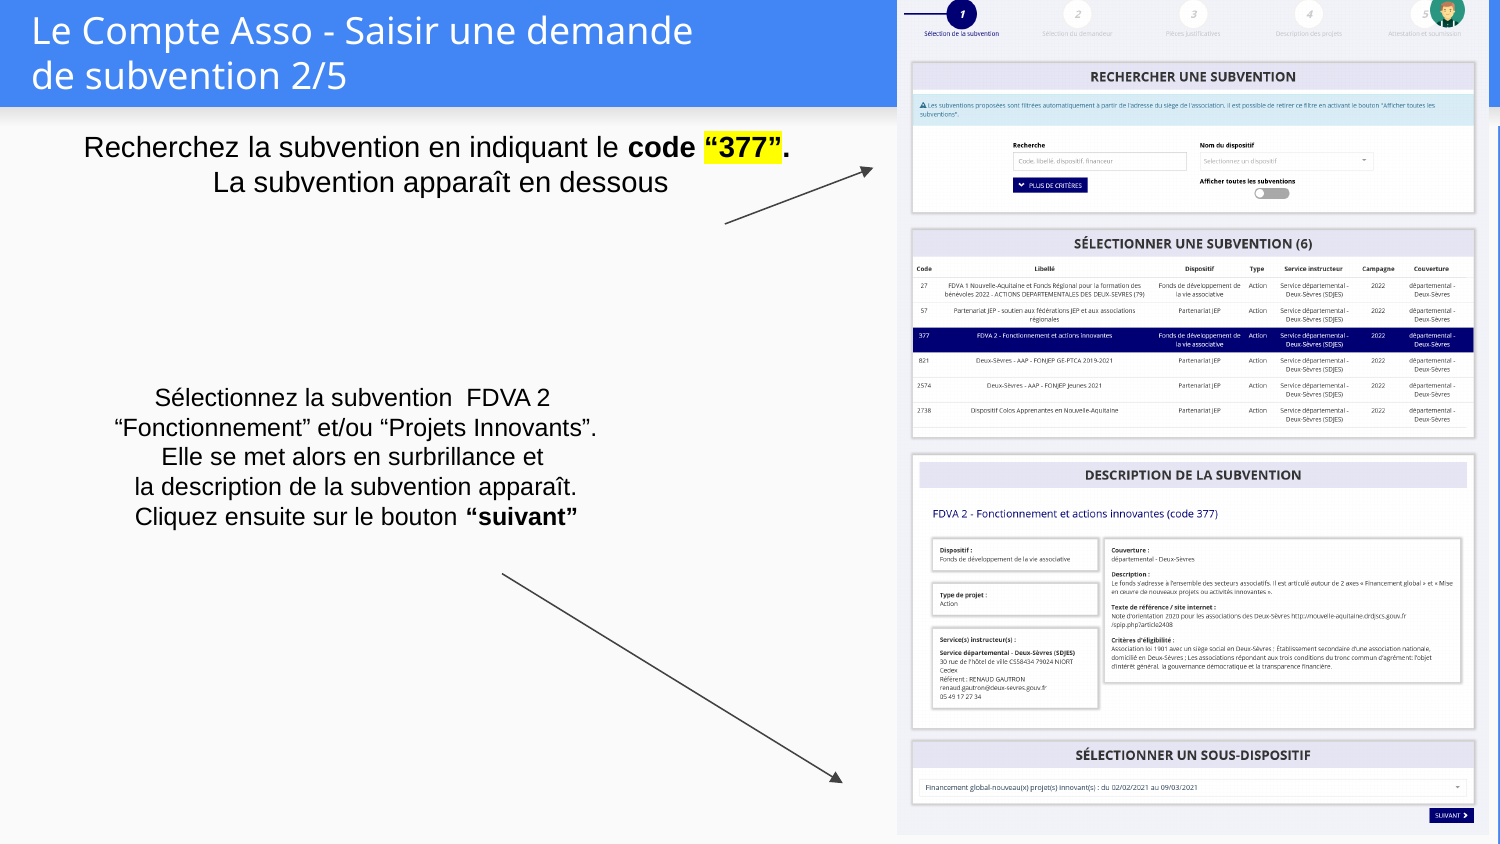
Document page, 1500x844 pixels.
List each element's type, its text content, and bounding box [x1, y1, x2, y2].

text_box Recherchez la subvention en indiquant le code “377”. La subvention apparaît en dessous [0, 113, 892, 204]
picture [897, 0, 1489, 835]
text_box Sélectionnez la subvention FDVA 2 “Fonctionnement” et/ou “Projets Innovants”. Elle se met alors en surbrillance et la description de la subvention apparaît. Cliquez ensuite sur le bouton “suivant” [0, 366, 879, 461]
title Le Compte Asso - Saisir une demande de subvention 2/5 [16, 2, 897, 102]
